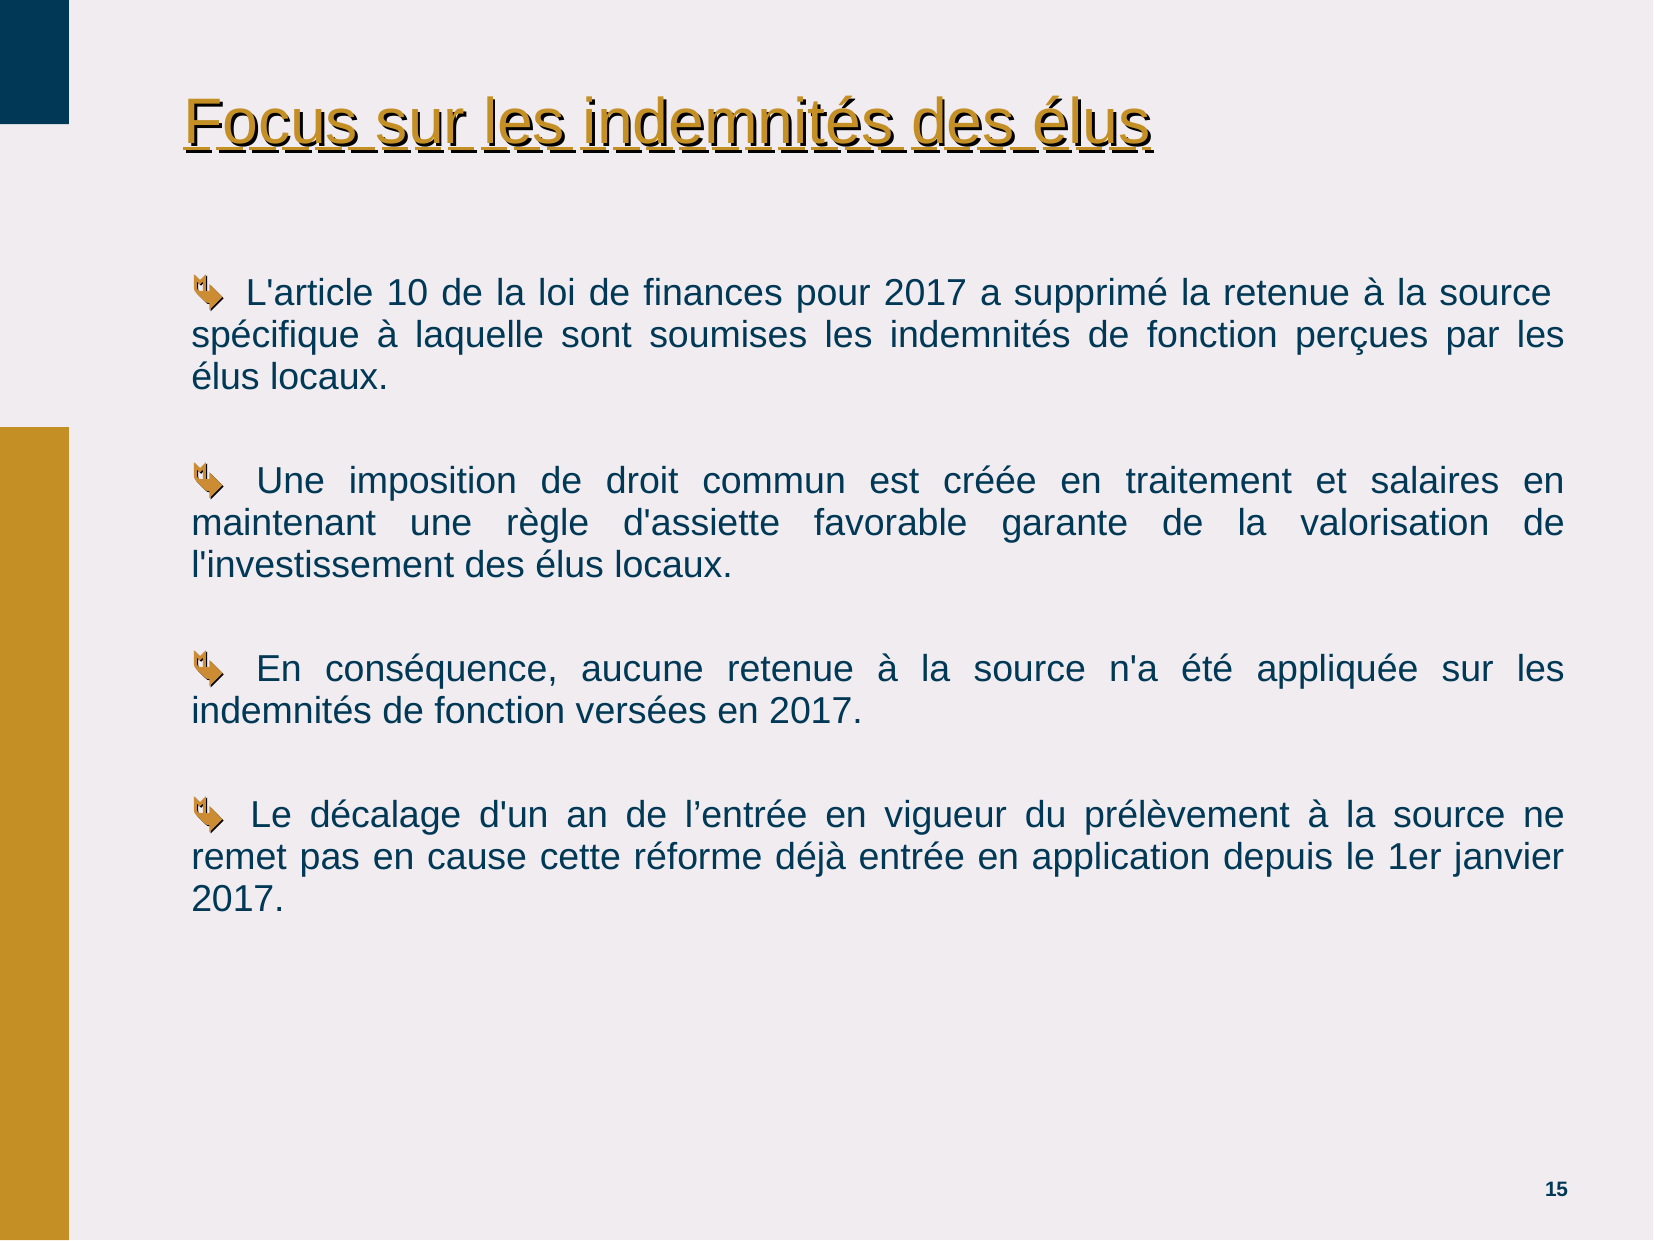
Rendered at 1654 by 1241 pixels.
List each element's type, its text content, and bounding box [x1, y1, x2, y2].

list Focus sur les indemnités des élus  L'article 10 de la loi de finances pour 2017 a supprimé la retenue à la source spécifique à laquelle sont soumises les indemnités de fonction perçues par les élus locaux.  Une imposition de droit commun est créée en traitement et salaires en maintenant une règle d'assiette favorable garante de la valorisation de l'investissement des élus locaux.  En conséquence, aucune retenue à la source n'a été appliquée sur les indemnités de fonction versées en 2017.  Le décalage d'un an de l’entrée en vigueur du prélèvement à la source ne remet pas en cause cette réforme déjà entrée en application depuis le 1er janvier 2017. [147, 88, 1565, 1034]
text_box <numéro> [1417, 1171, 1583, 1211]
